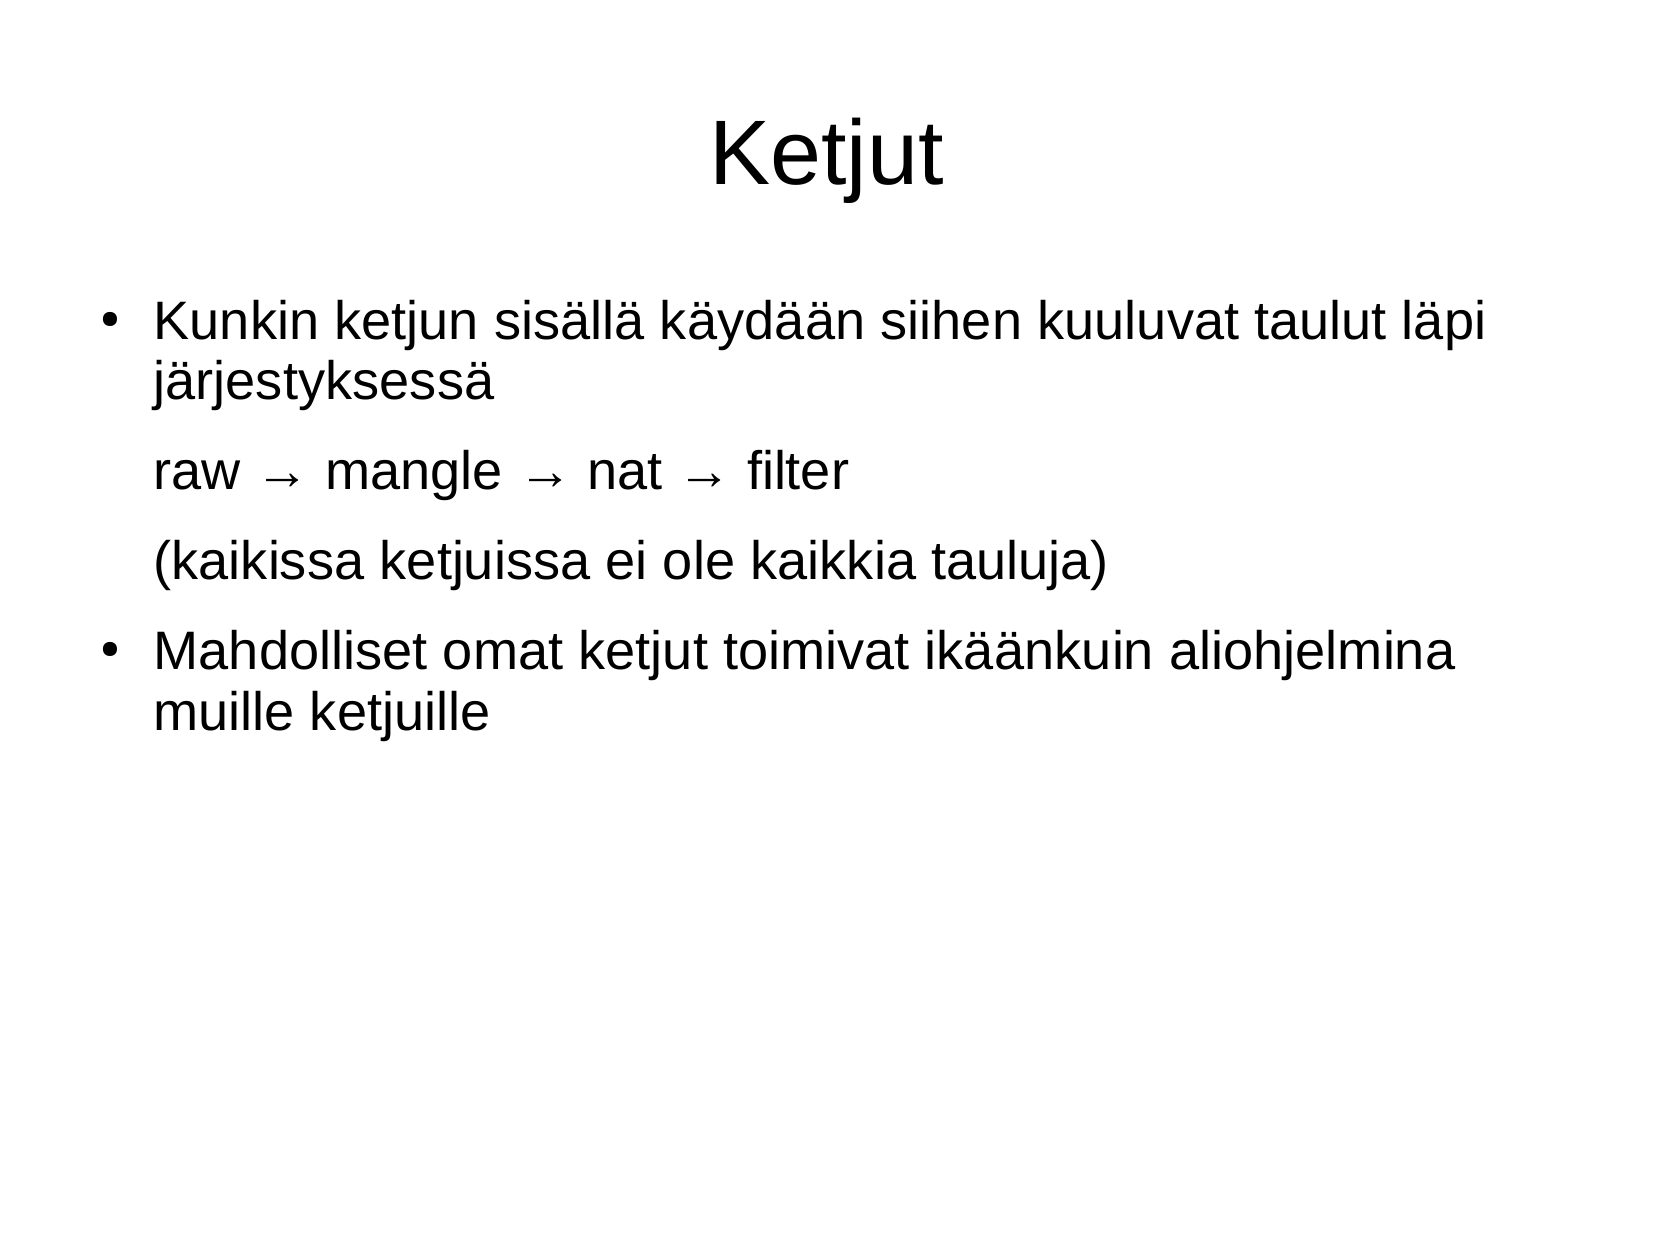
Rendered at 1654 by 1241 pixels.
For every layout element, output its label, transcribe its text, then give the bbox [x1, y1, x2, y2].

title Ketjut [82, 49, 1571, 257]
list Kunkin ketjun sisällä käydään siihen kuuluvat taulut läpi järjestyksessä raw → mangle → nat → filter (kaikissa ketjuissa ei ole kaikkia tauluja) Mahdolliset omat ketjut toimivat ikäänkuin aliohjelmina muille ketjuille [82, 290, 1571, 1010]
